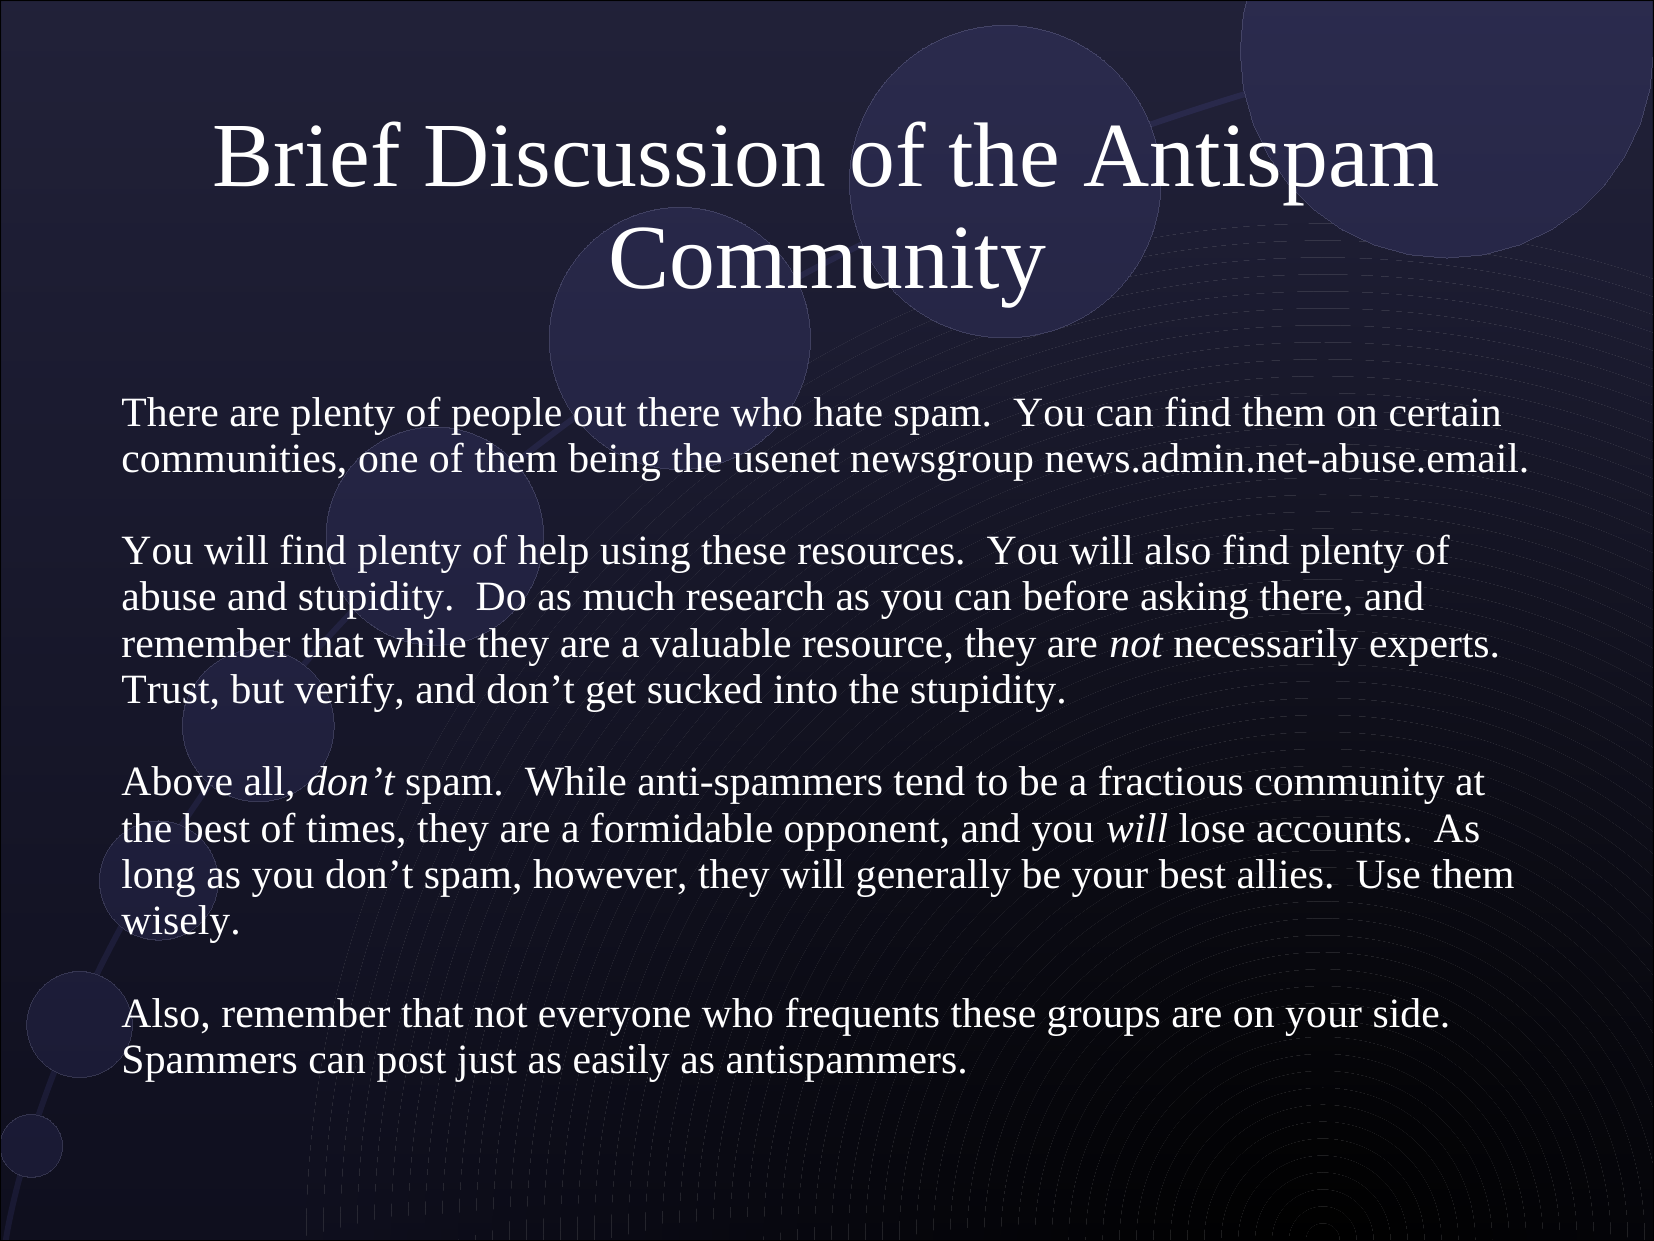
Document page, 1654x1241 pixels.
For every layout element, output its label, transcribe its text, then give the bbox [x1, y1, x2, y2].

subtitle There are plenty of people out there who hate spam. You can find them on certain communities, one of them being the usenet newsgroup news.admin.net-abuse.email. You will find plenty of help using these resources. You will also find plenty of abuse and stupidity. Do as much research as you can before asking there, and remember that while they are a valuable resource, they are not necessarily experts. Trust, but verify, and don’t get sucked into the stupidity. Above all, don’t spam. While anti-spammers tend to be a fractious community at the best of times, they are a formidable opponent, and you will lose accounts. As long as you don’t spam, however, they will generally be your best allies. Use them wisely. Also, remember that not everyone who frequents these groups are on your side. Spammers can post just as easily as antispammers. [121, 306, 1534, 1165]
title Brief Discussion of the Antispam Community [121, 95, 1534, 306]
